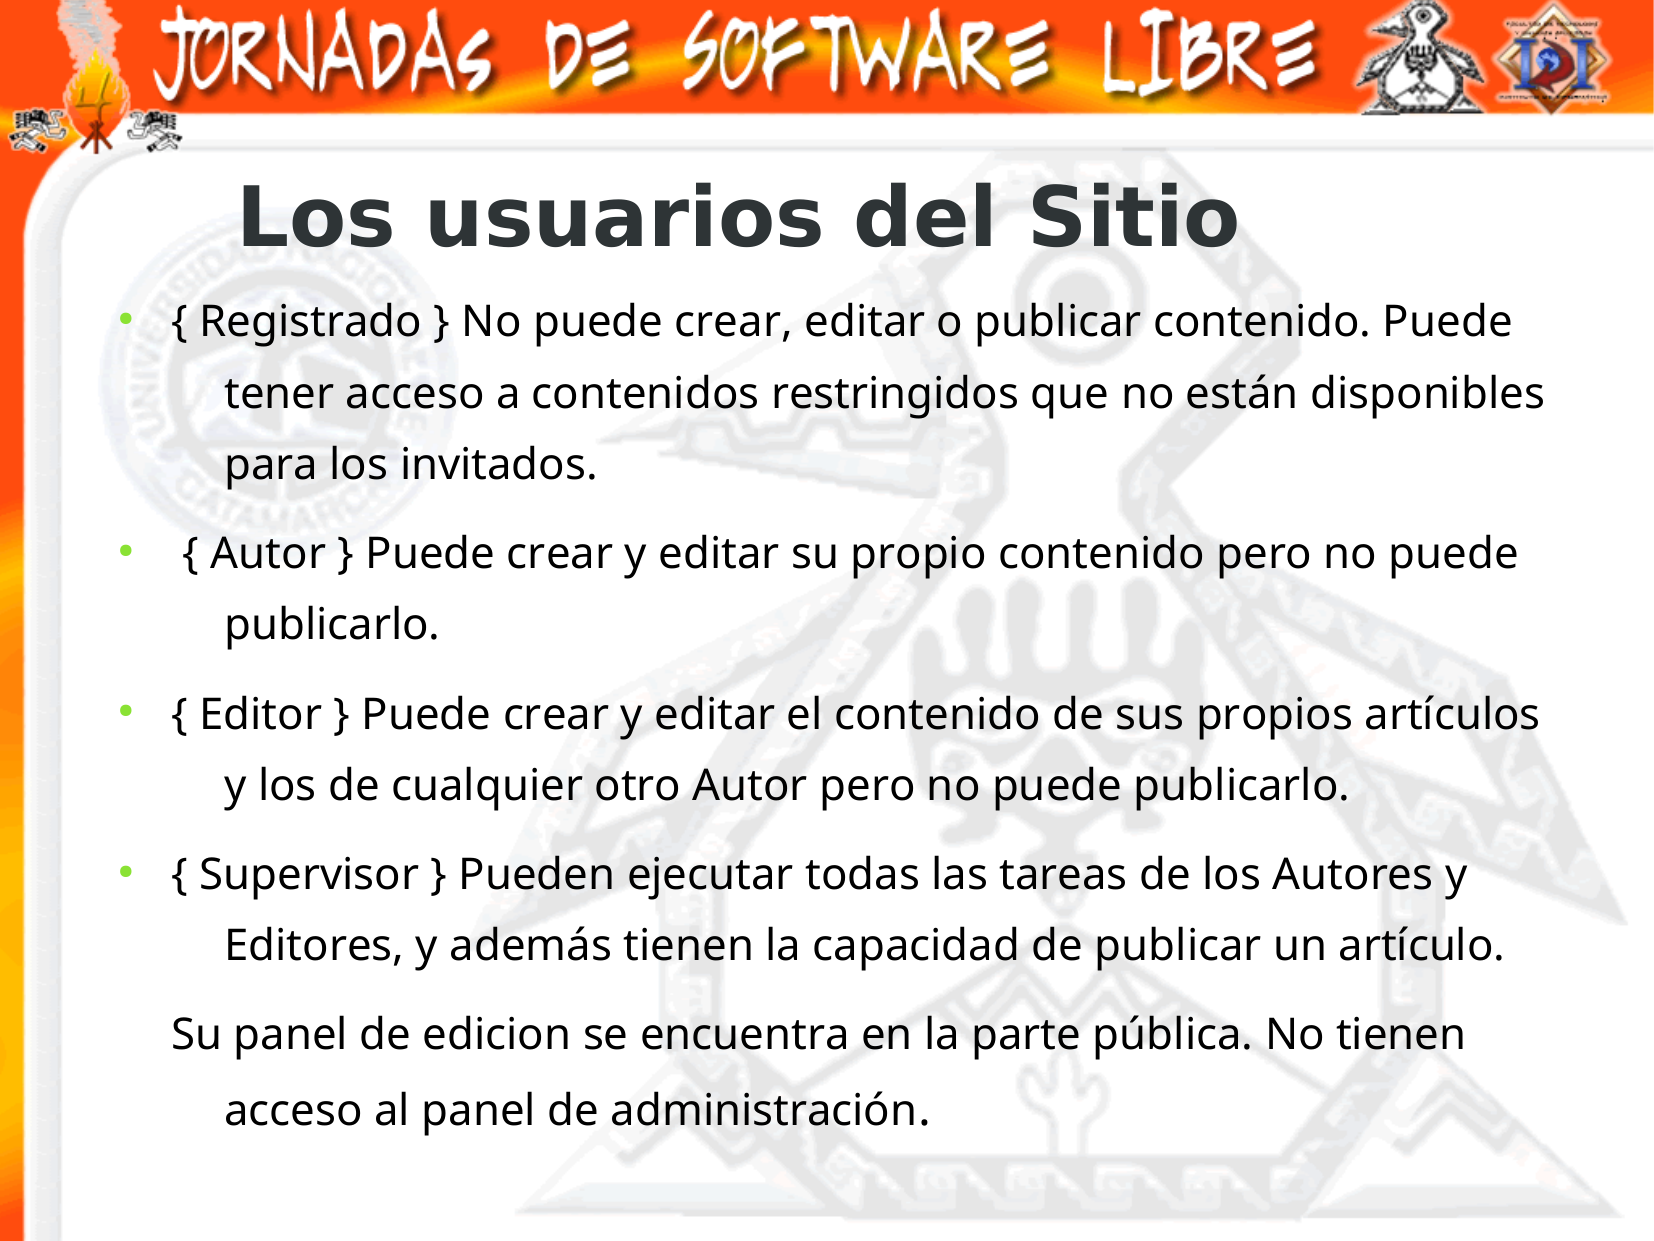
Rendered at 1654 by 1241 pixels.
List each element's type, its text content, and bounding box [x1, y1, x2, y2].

list { Registrado } No puede crear, editar o publicar contenido. Puede tener acceso a contenidos restringidos que no están disponibles para los invitados. { Autor } Puede crear y editar su propio contenido pero no puede publicarlo. { Editor } Puede crear y editar el contenido de sus propios artículos y los de cualquier otro Autor pero no puede publicarlo. { Supervisor } Pueden ejecutar todas las tareas de los Autores y Editores, y además tienen la capacidad de publicar un artículo. Su panel de edicion se encuentra en la parte pública. No tienen acceso al panel de administración. [82, 290, 1571, 1182]
picture [0, 0, 1654, 1241]
title Los usuarios del Sitio [236, 118, 1654, 311]
